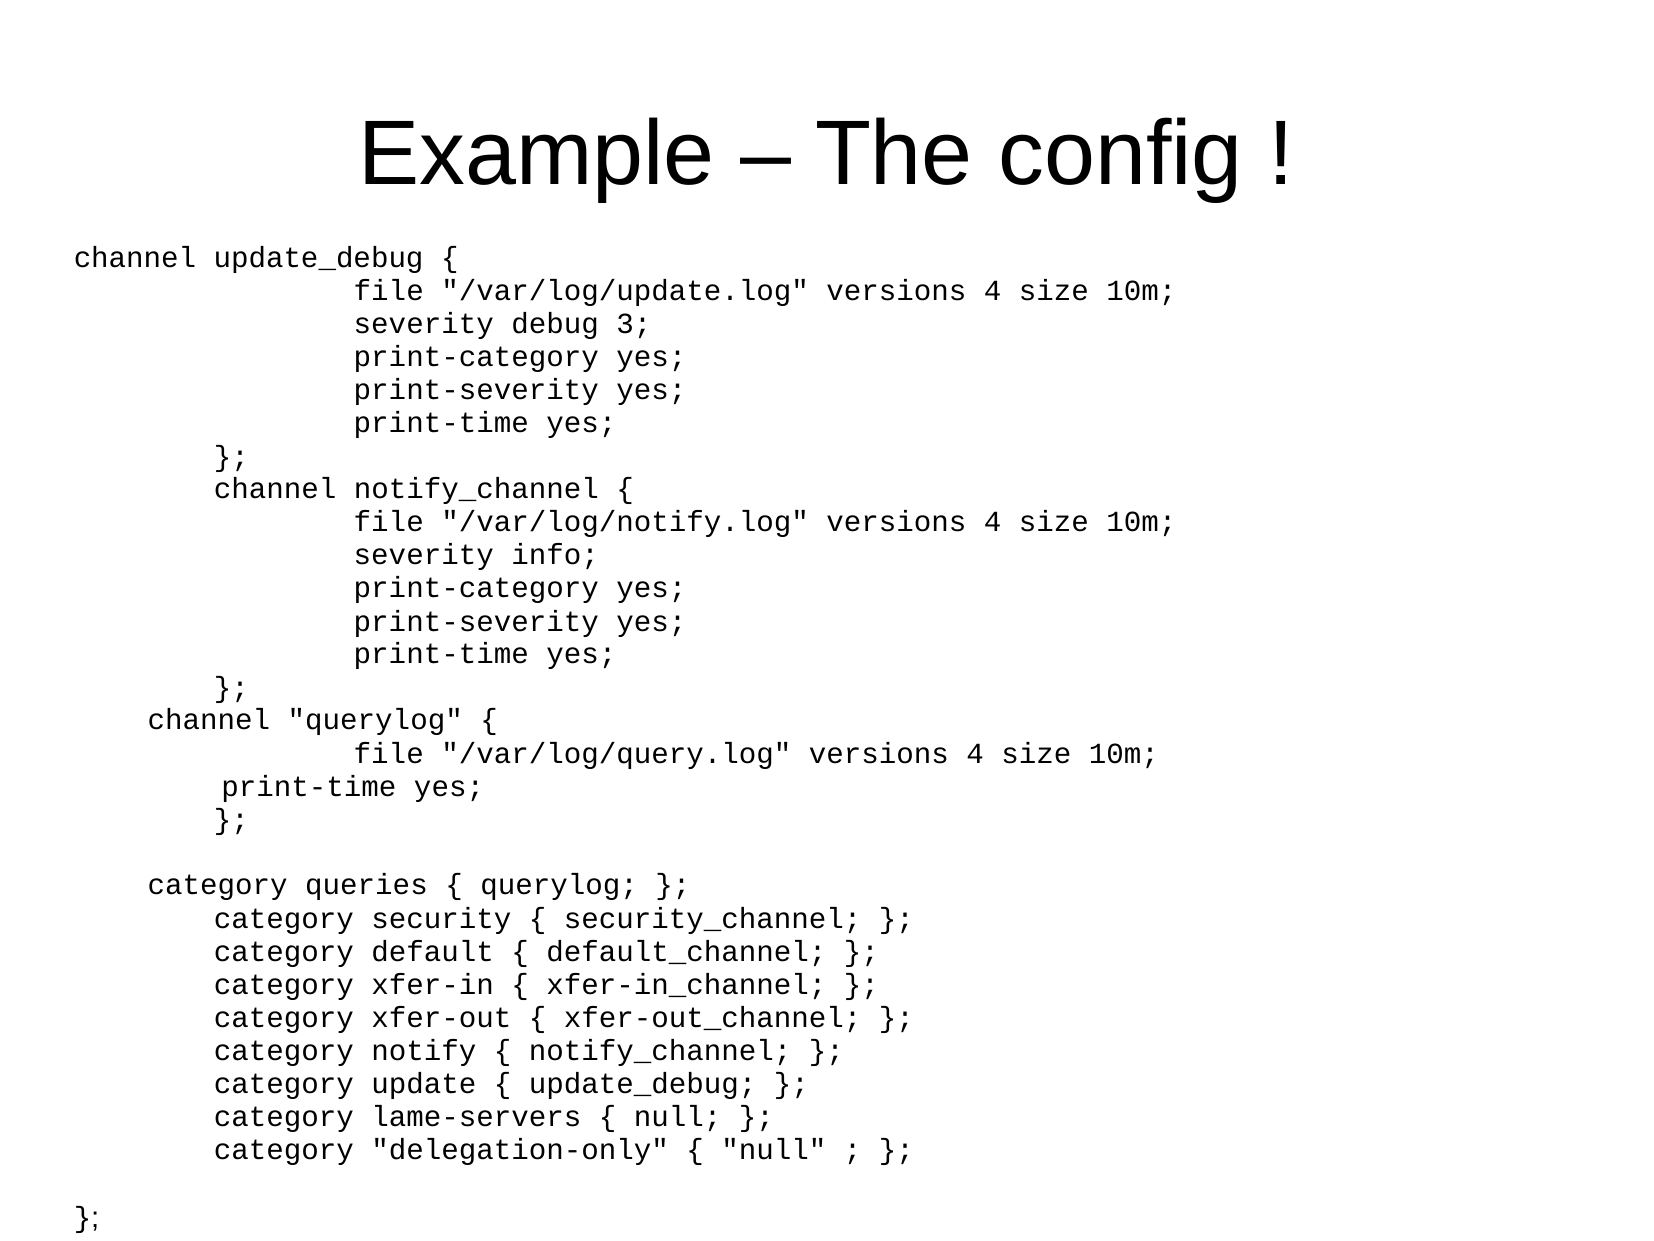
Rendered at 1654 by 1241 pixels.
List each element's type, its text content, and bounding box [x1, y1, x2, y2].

title Example – The config ! [82, 49, 1571, 236]
text_box channel update_debug { file "/var/log/update.log" versions 4 size 10m; severity debug 3; print-category yes; print-severity yes; print-time yes; }; channel notify_channel { file "/var/log/notify.log" versions 4 size 10m; severity info; print-category yes; print-severity yes; print-time yes; }; channel "querylog" { file "/var/log/query.log" versions 4 size 10m; print-time yes; }; category queries { querylog; }; category security { security_channel; }; category default { default_channel; }; category xfer-in { xfer-in_channel; }; category xfer-out { xfer-out_channel; }; category notify { notify_channel; }; category update { update_debug; }; category lame-servers { null; }; category "delegation-only" { "null" ; }; }; [59, 236, 1595, 1241]
